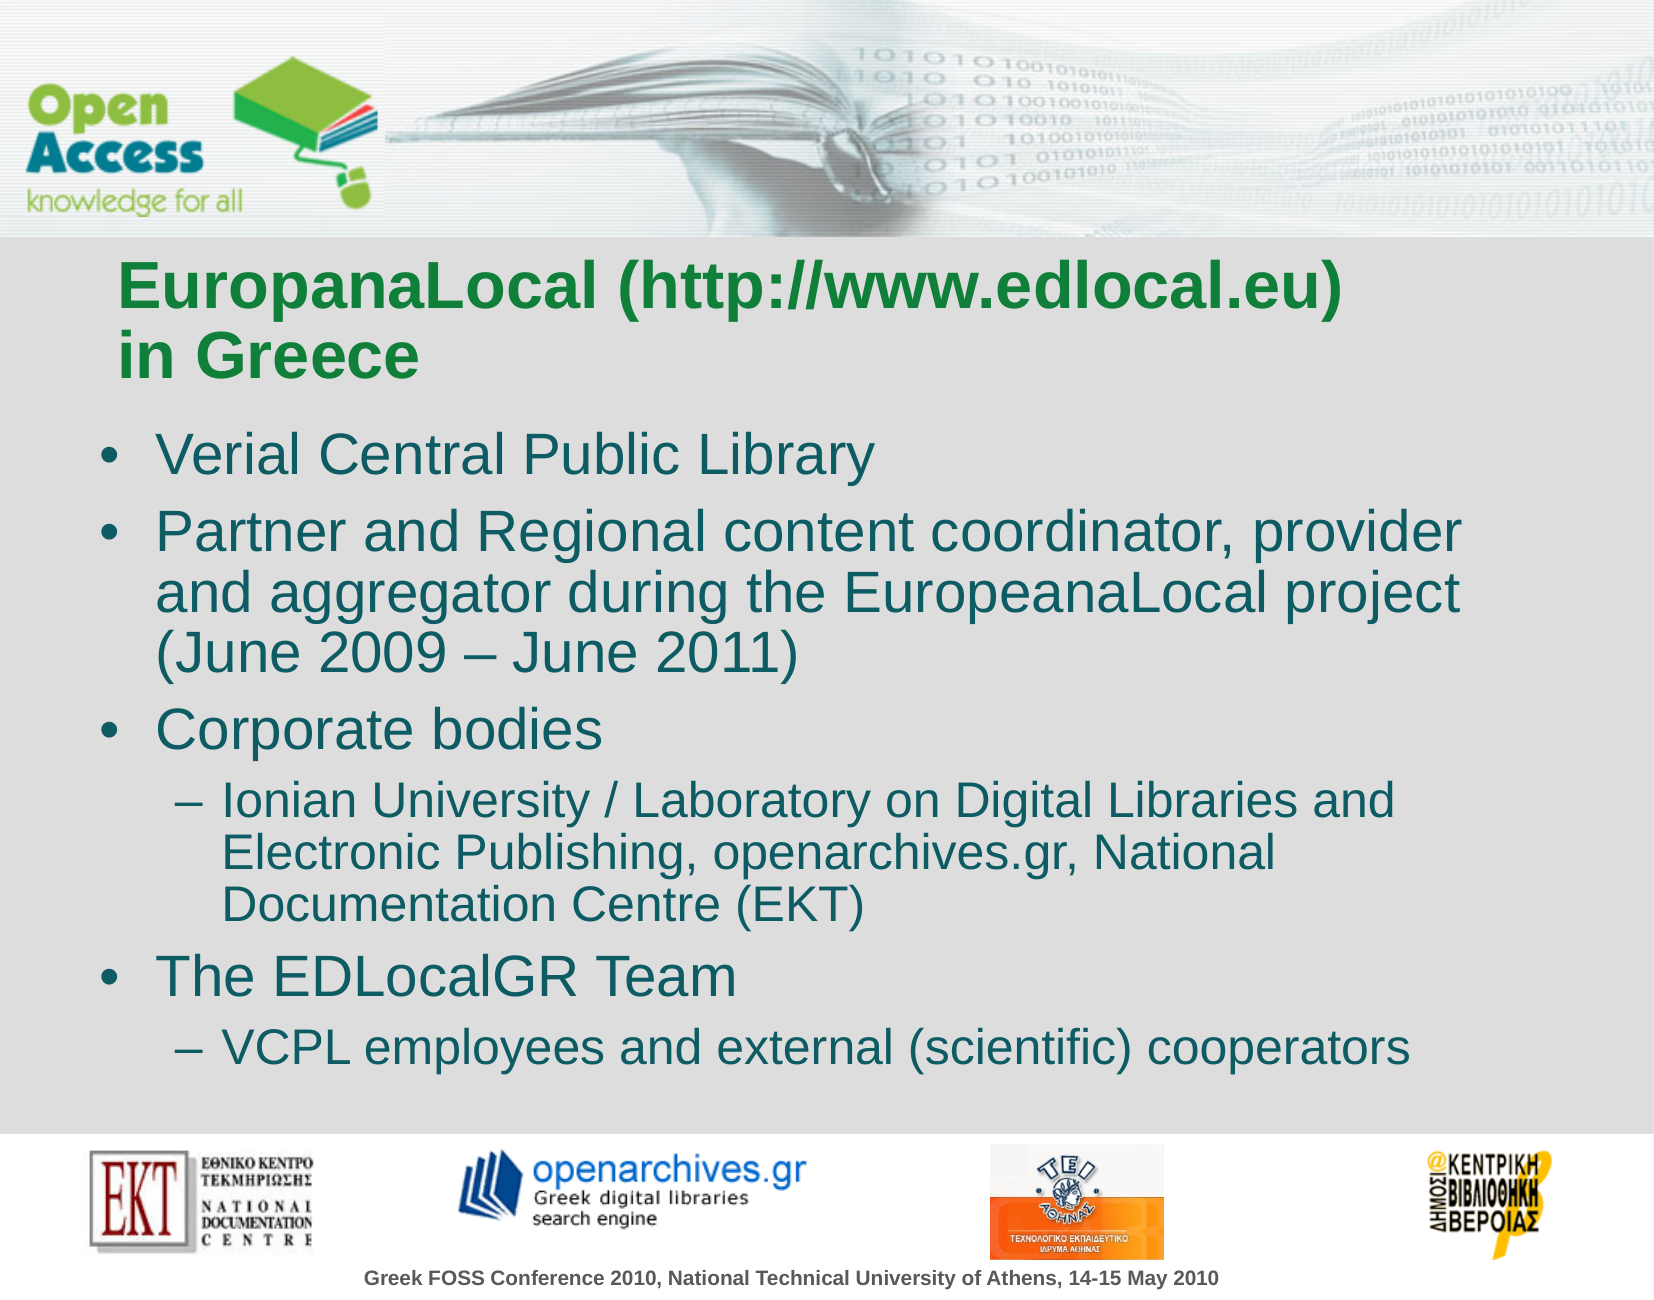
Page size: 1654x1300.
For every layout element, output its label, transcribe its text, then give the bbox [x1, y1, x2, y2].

picture [451, 1182, 851, 1231]
picture [990, 1182, 1164, 1260]
picture [0, 0, 1654, 237]
text_box Verial Central Public Library Partner and Regional content coordinator, provider and aggregator during the EuropeanaLocal project (June 2009 – June 2011) Corporate bodies Ionian University / Laboratory on Digital Libraries and Electronic Publishing, openarchives.gr, National Documentation Centre (EKT) The EDLocalGR Team VCPL employees and external (scientific) cooperators [82, 417, 1572, 1182]
text_box EuropanaLocal (http://www.edlocal.eu) in Greece [100, 241, 1601, 404]
picture [1424, 1136, 1648, 1260]
picture [82, 1182, 323, 1260]
